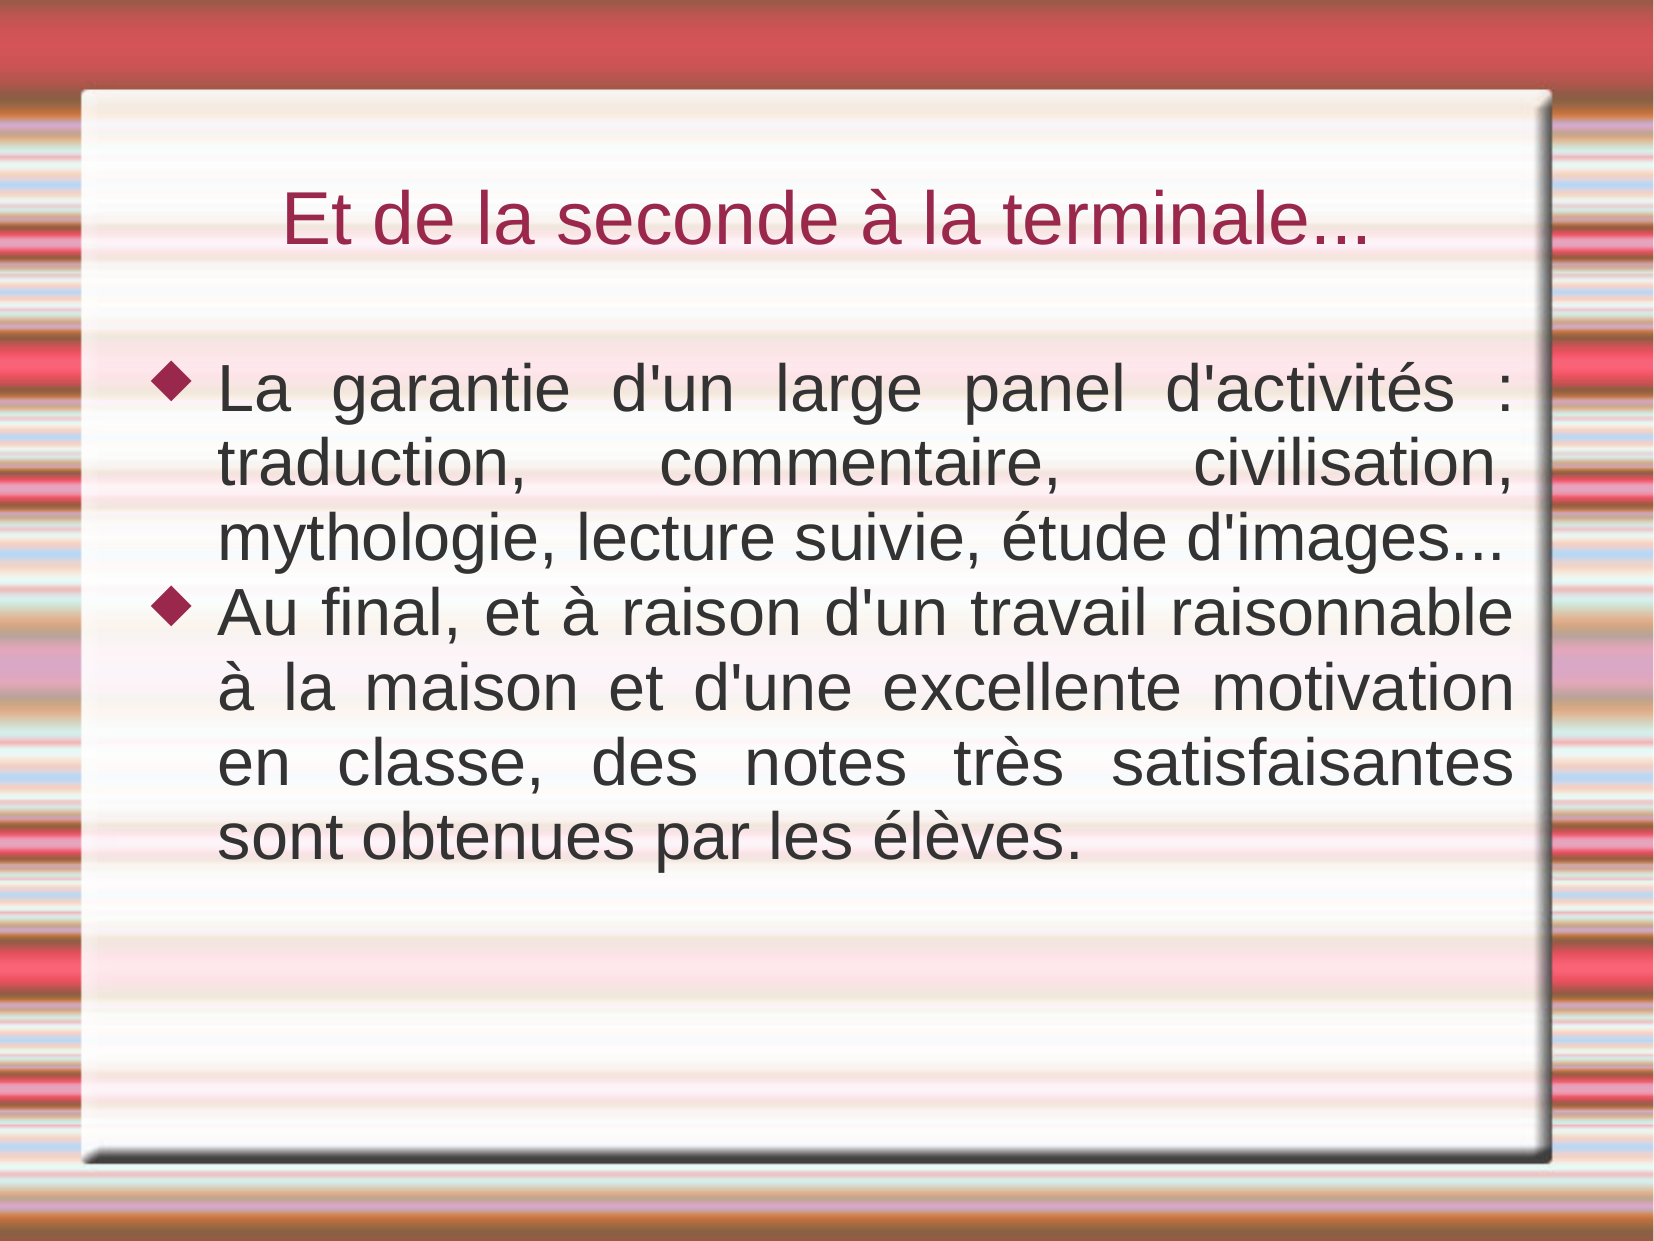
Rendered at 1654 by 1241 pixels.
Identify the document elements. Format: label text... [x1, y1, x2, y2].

list La garantie d'un large panel d'activités : traduction, commentaire, civilisation, mythologie, lecture suivie, étude d'images... Au final, et à raison d'un travail raisonnable à la maison et d'une excellente motivation en classe, des notes très satisfaisantes sont obtenues par les élèves. [134, 350, 1516, 1133]
title Et de la seconde à la terminale... [121, 114, 1534, 322]
picture [0, 0, 1654, 1241]
